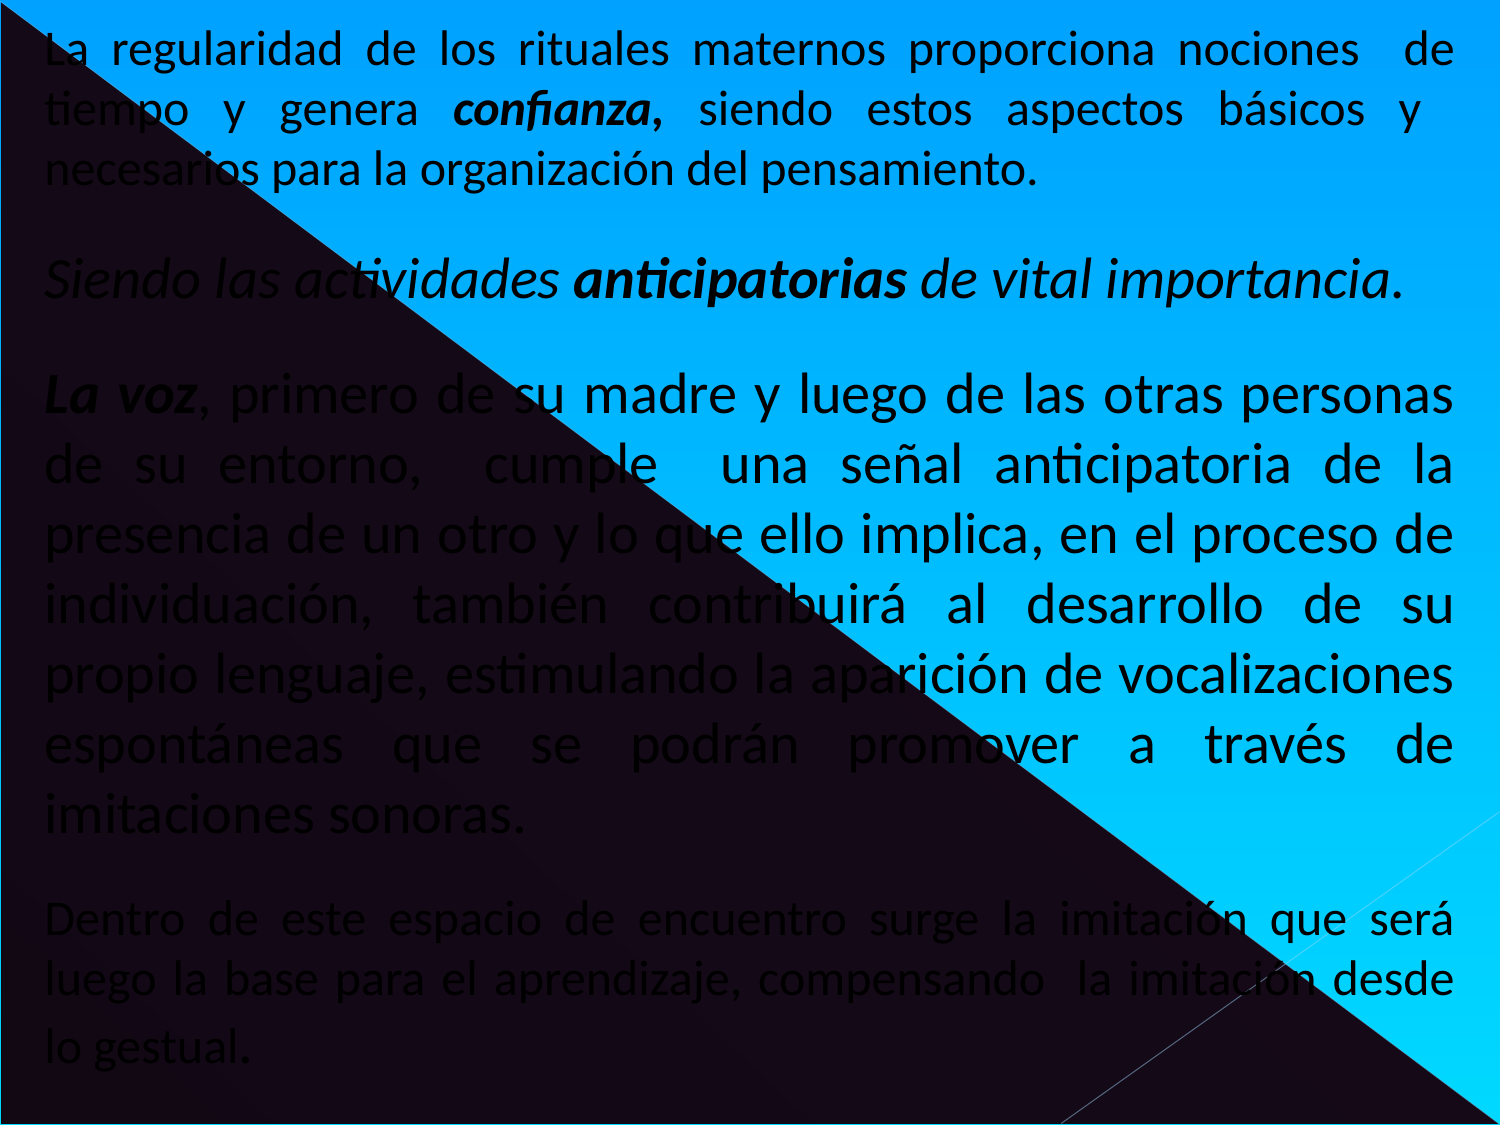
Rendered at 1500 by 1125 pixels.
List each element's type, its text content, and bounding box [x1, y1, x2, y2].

text_box La regularidad de los rituales maternos proporciona nociones de tiempo y genera confianza, siendo estos aspectos básicos y necesarios para la organización del pensamiento. Siendo las actividades anticipatorias de vital importancia. La voz, primero de su madre y luego de las otras personas de su entorno, cumple una señal anticipatoria de la presencia de un otro y lo que ello implica, en el proceso de individuación, también contribuirá al desarrollo de su propio lenguaje, estimulando la aparición de vocalizaciones espontáneas que se podrán promover a través de imitaciones sonoras. Dentro de este espacio de encuentro surge la imitación que será luego la base para el aprendizaje, compensando la imitación desde lo gestual. [29, 8, 1471, 1082]
